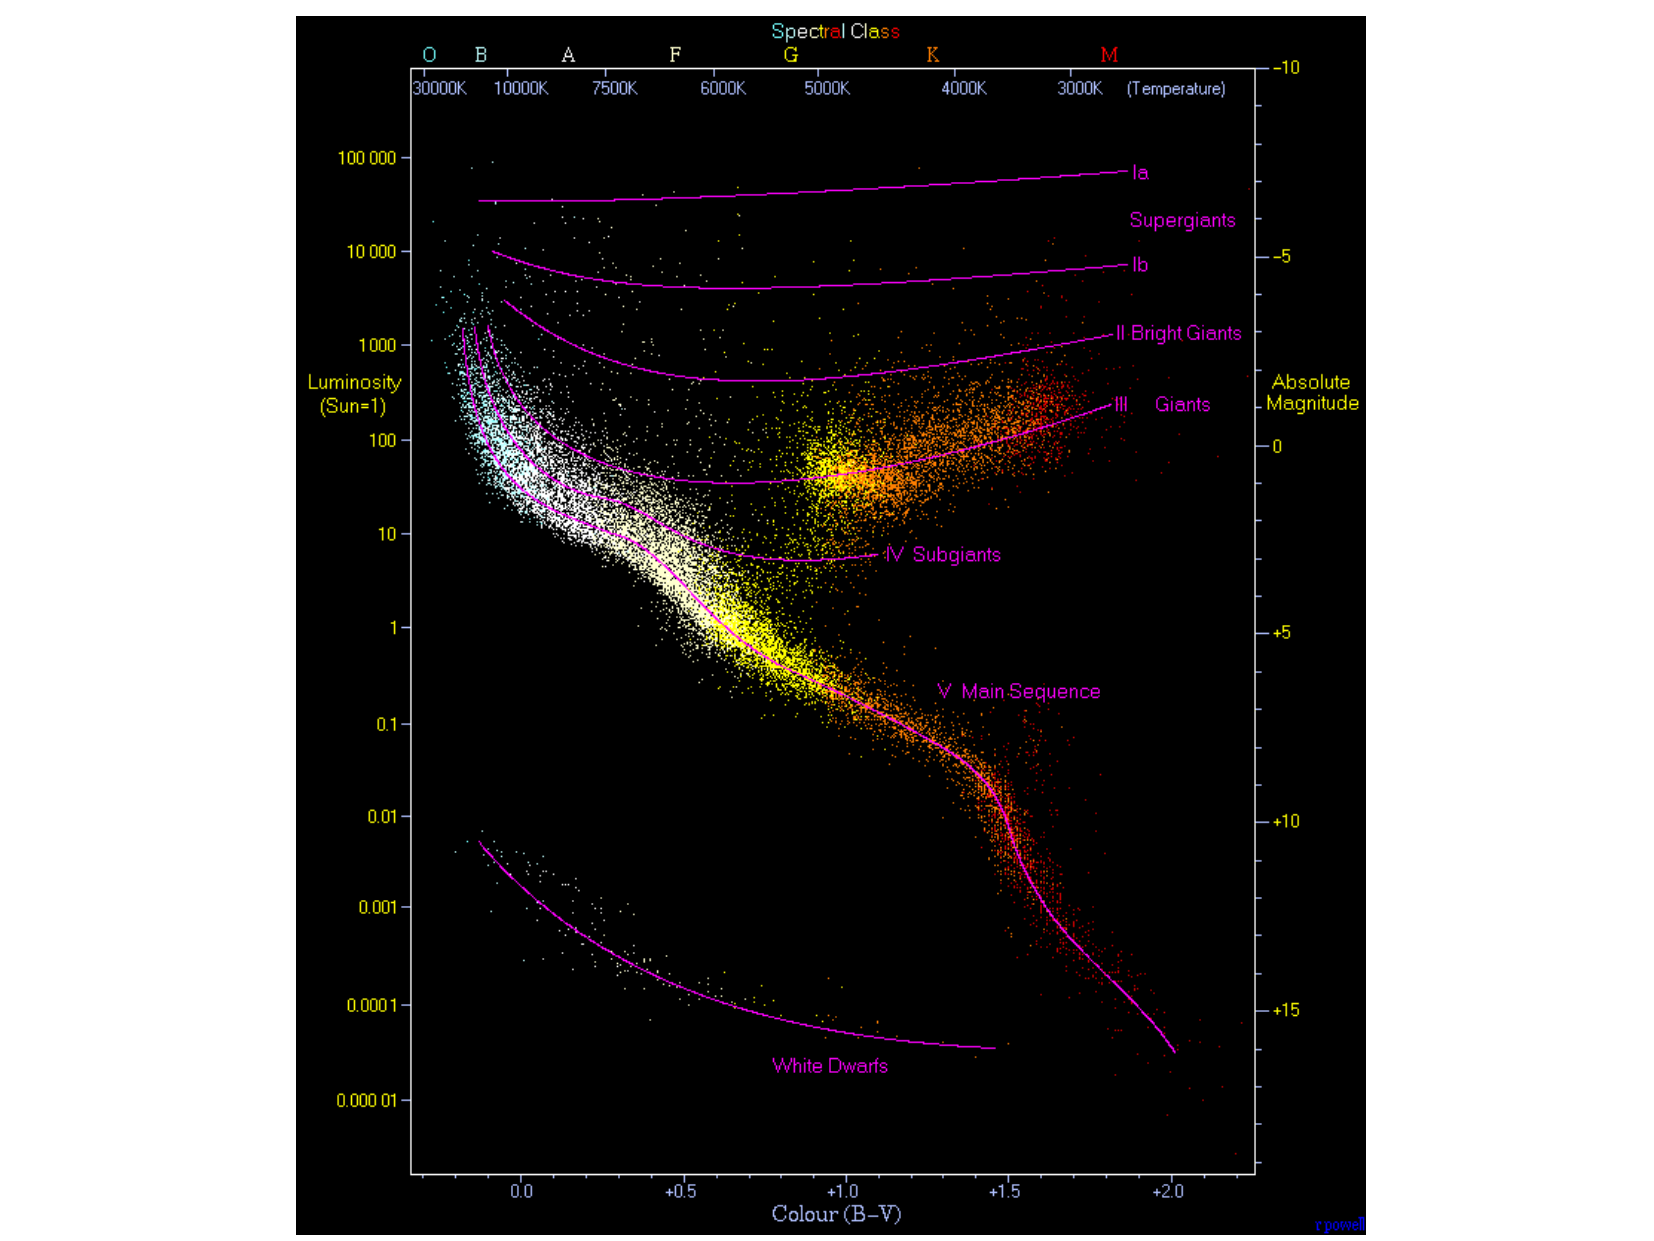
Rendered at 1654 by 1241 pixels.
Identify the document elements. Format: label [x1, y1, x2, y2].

picture [296, 16, 1366, 1235]
